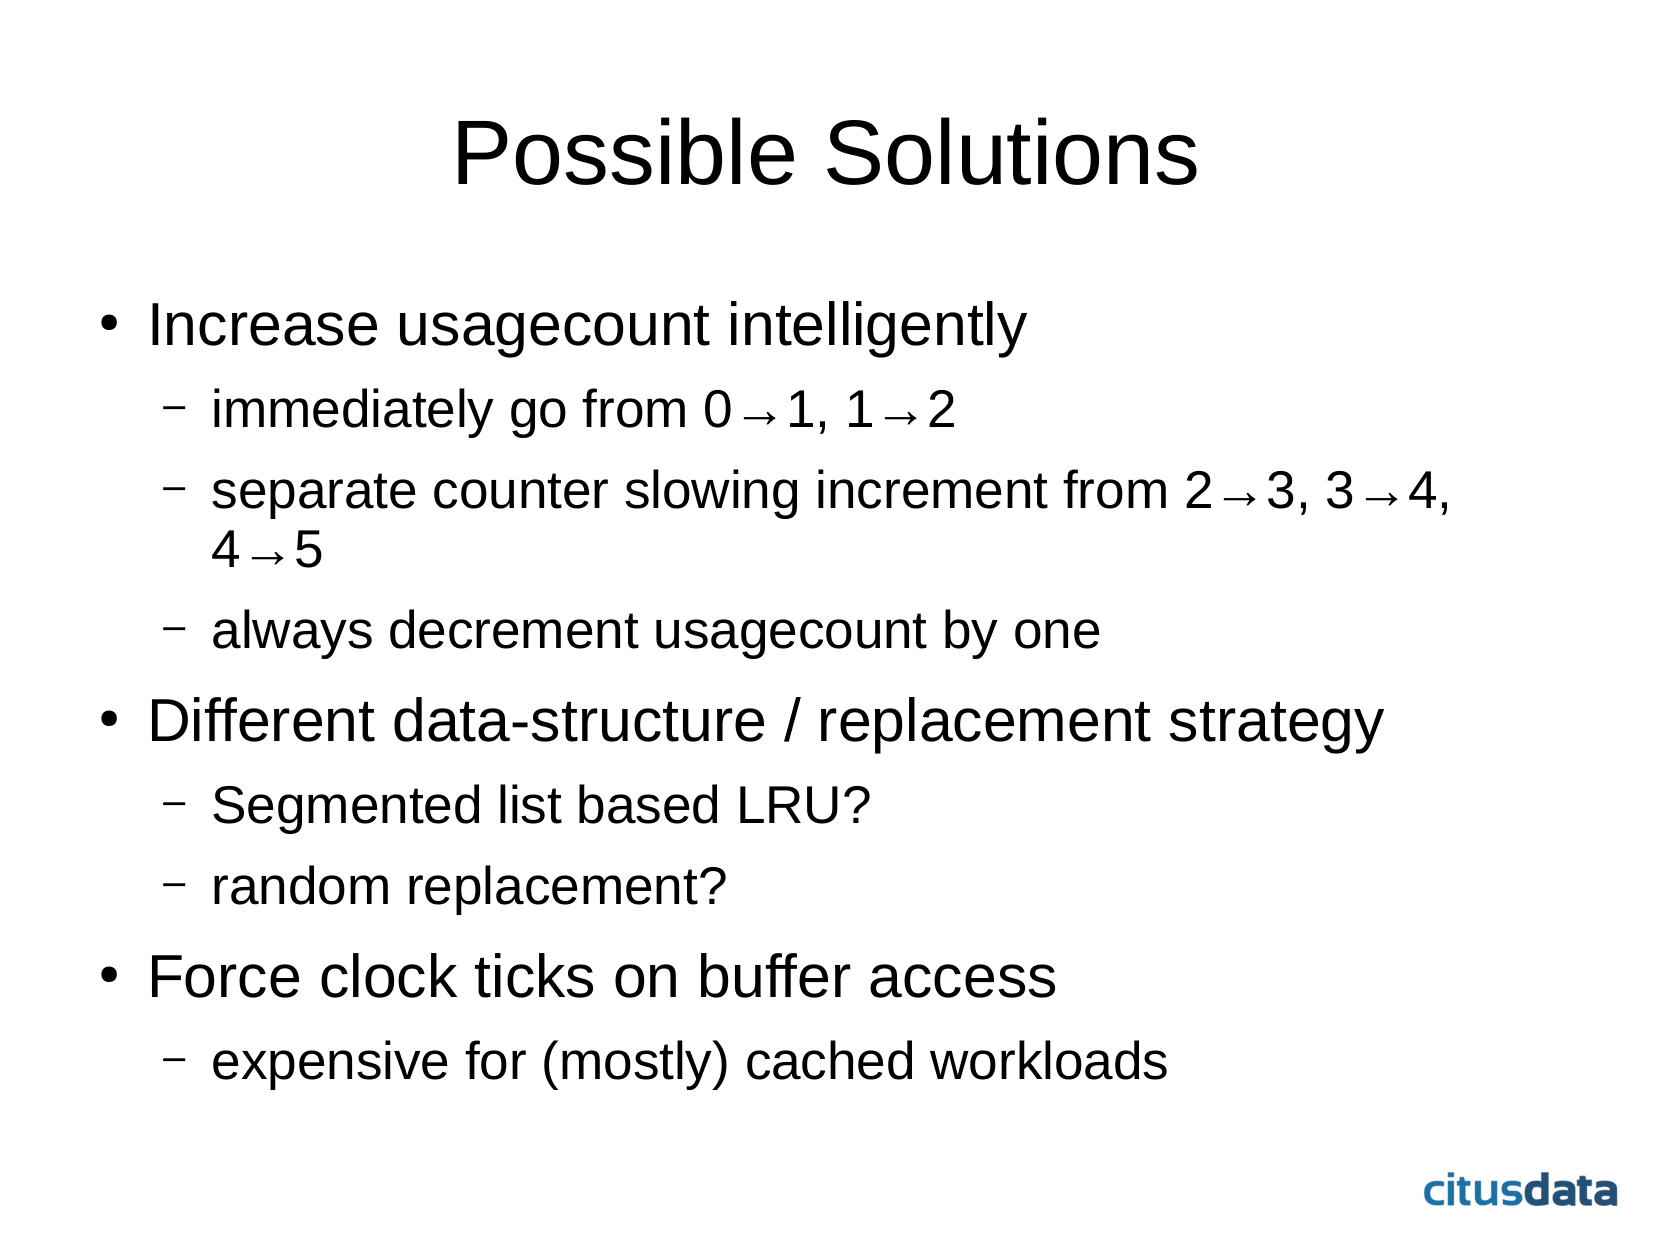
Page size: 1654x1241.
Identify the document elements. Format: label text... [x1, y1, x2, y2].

title Possible Solutions [82, 49, 1571, 257]
picture [1420, 1167, 1622, 1209]
list Increase usagecount intelligently immediately go from 0→1, 1→2 separate counter slowing increment from 2→3, 3→4, 4→5 always decrement usagecount by one Different data-structure / replacement strategy Segmented list based LRU? random replacement? Force clock ticks on buffer access expensive for (mostly) cached workloads [82, 290, 1571, 1096]
